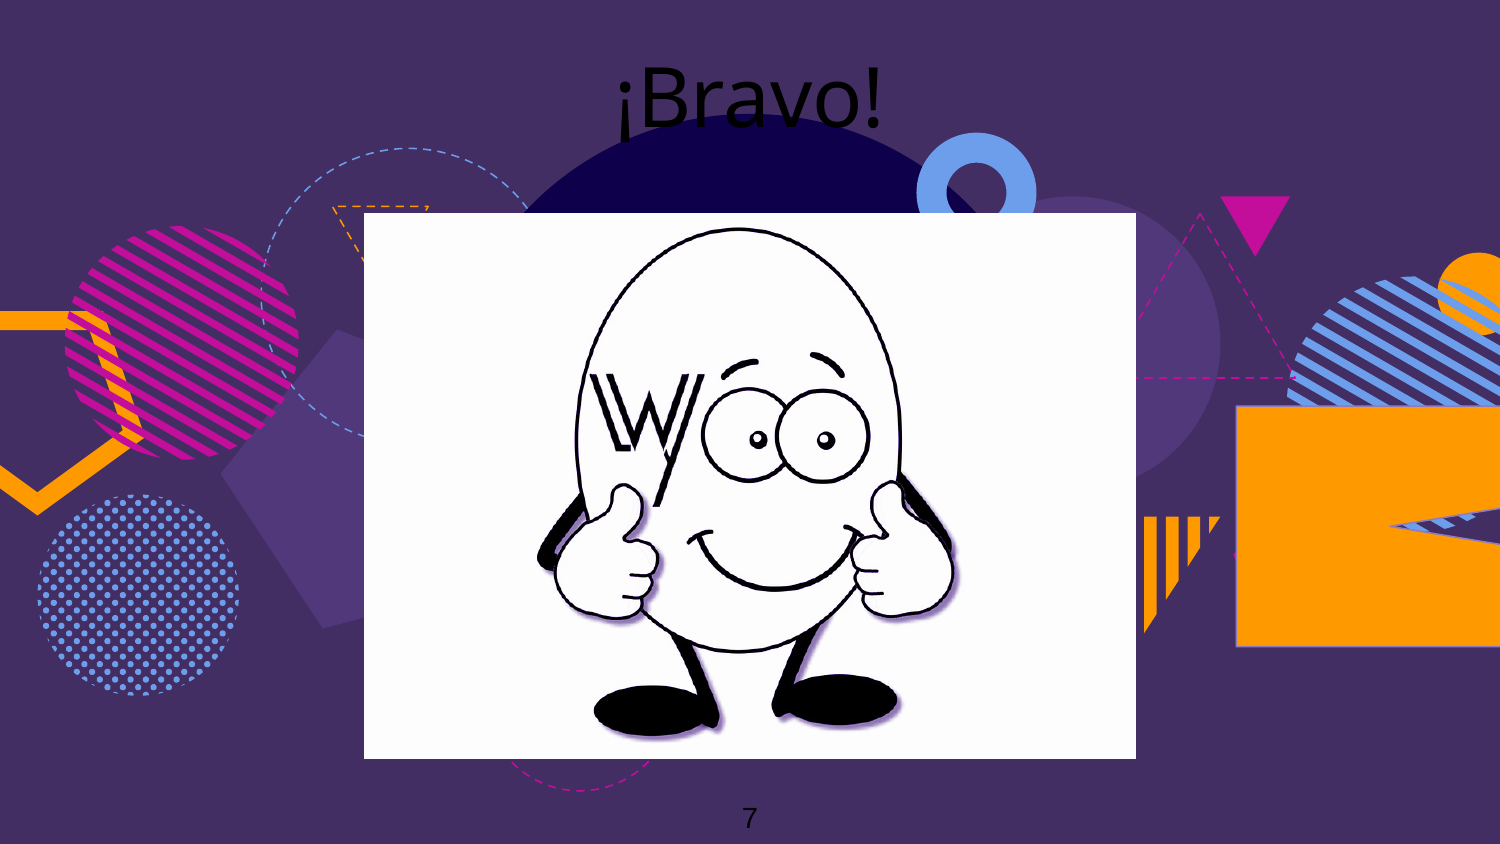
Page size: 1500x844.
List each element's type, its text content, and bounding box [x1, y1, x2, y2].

picture [364, 213, 1136, 759]
text_box [1236, 406, 1500, 647]
slide_number <número> [705, 783, 795, 844]
title ¡Bravo! [335, 0, 1165, 189]
